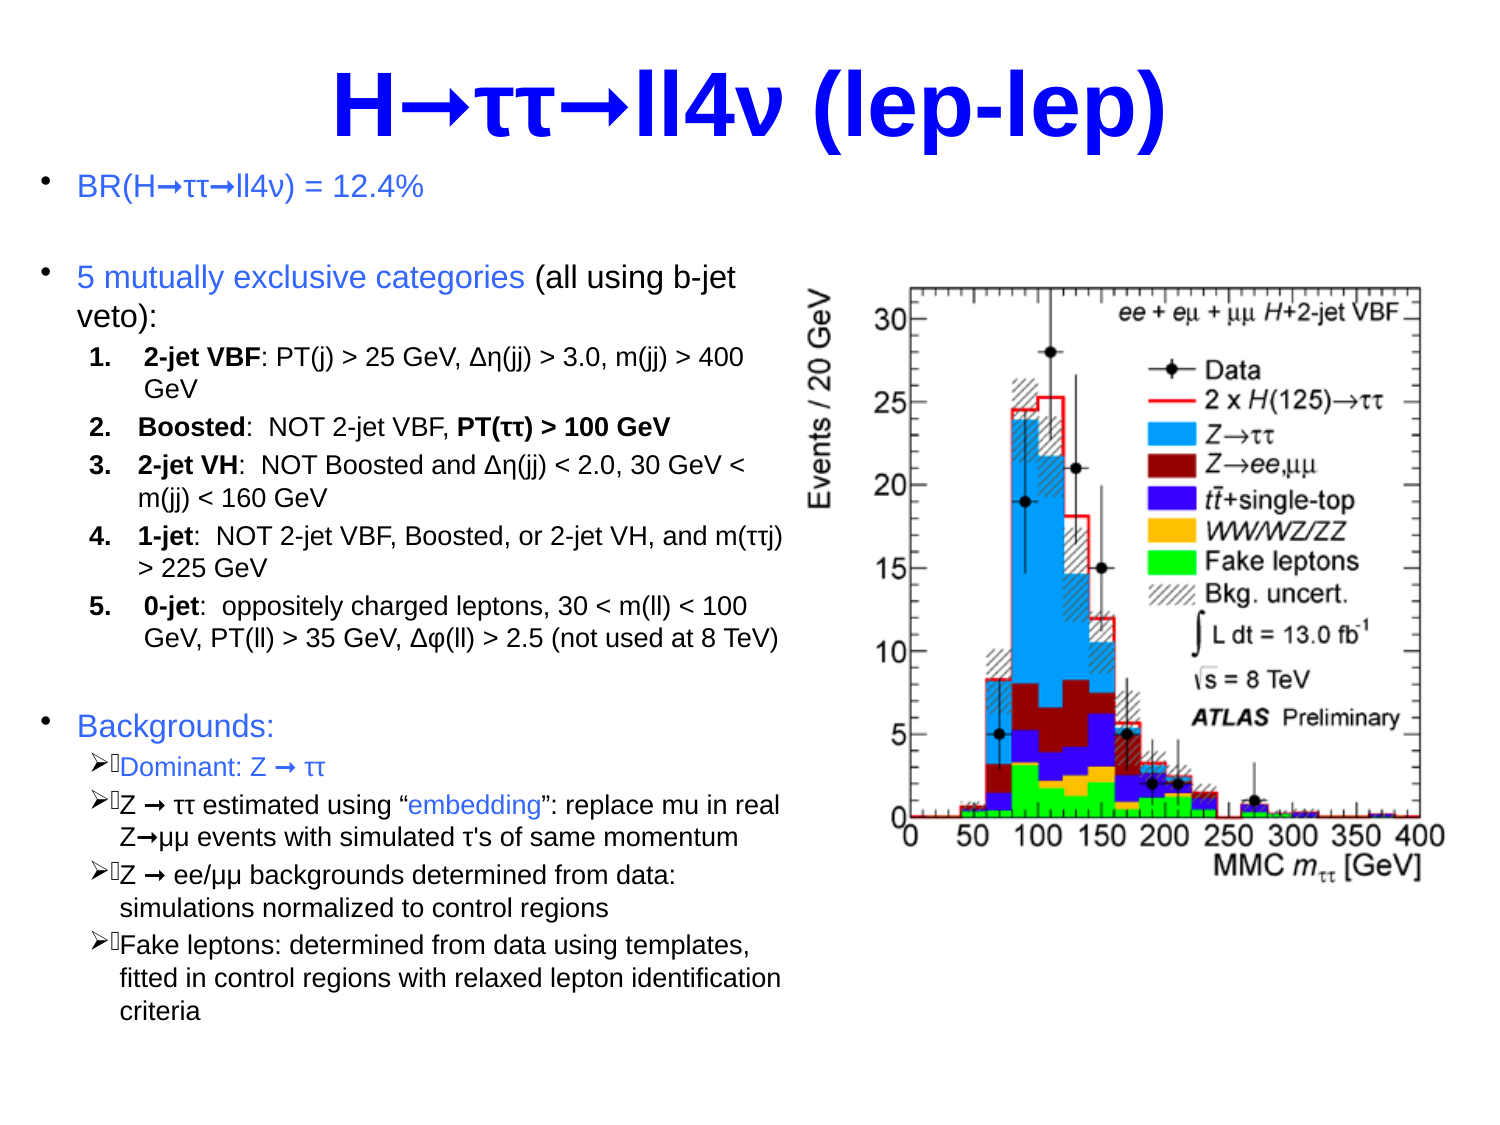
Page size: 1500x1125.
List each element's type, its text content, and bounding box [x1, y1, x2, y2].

picture [804, 256, 1474, 901]
list BR(H➞ττ➞ll4ν) = 12.4% 5 mutually exclusive categories (all using b-jet veto): 2-jet VBF: PT(j) > 25 GeV, Δη(jj) > 3.0, m(jj) > 400 GeV Boosted: NOT 2-jet VBF, PT(ττ) > 100 GeV 2-jet VH: NOT Boosted and Δη(jj) < 2.0, 30 GeV < m(jj) < 160 GeV 1-jet: NOT 2-jet VBF, Boosted, or 2-jet VH, and m(ττj) > 225 GeV 0-jet: oppositely charged leptons, 30 < m(ll) < 100 GeV, PT(ll) > 35 GeV, Δφ(ll) > 2.5 (not used at 8 TeV) Backgrounds: Dominant: Z ➞ ττ Z ➞ ττ estimated using “embedding”: replace mu in real Z➞μμ events with simulated τ's of same momentum Z ➞ ee/μμ backgrounds determined from data: simulations normalized to control regions Fake leptons: determined from data using templates, fitted in control regions with relaxed lepton identification criteria [25, 157, 804, 1103]
title H➞ττ➞ll4ν (lep-lep) [75, 29, 1425, 170]
